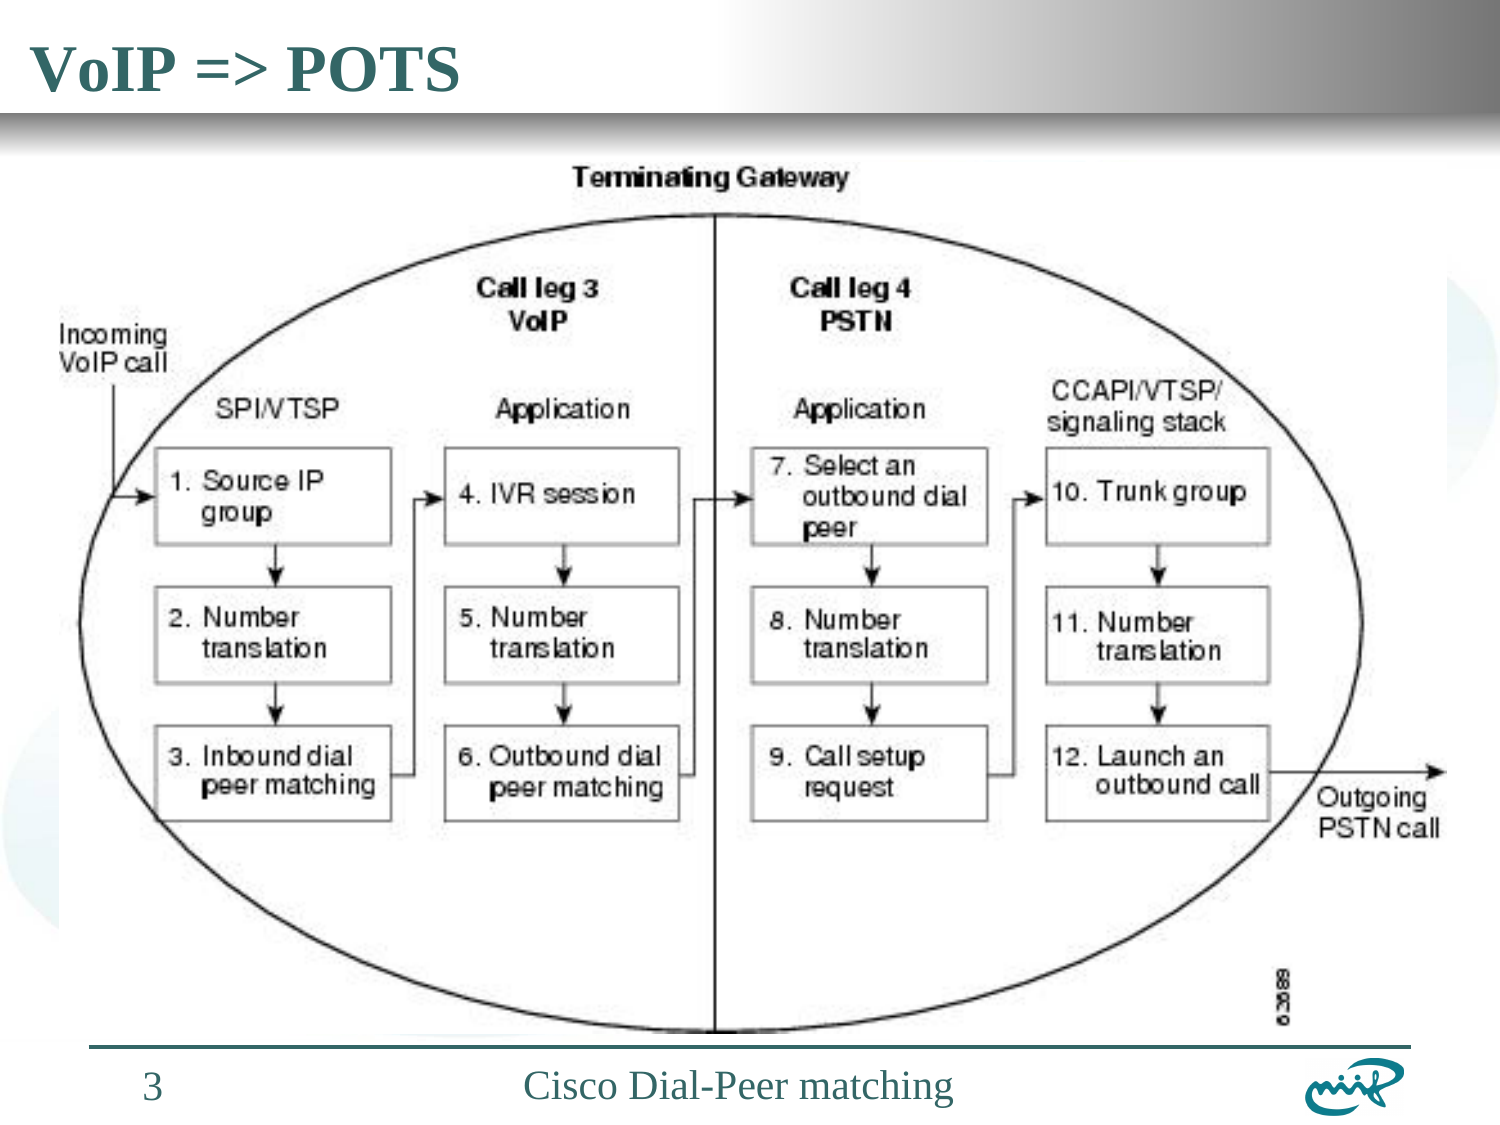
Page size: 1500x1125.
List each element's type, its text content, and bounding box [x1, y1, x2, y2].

picture [0, 160, 1500, 1042]
title VoIP => POTS [14, 15, 1365, 114]
picture [1305, 1058, 1404, 1116]
